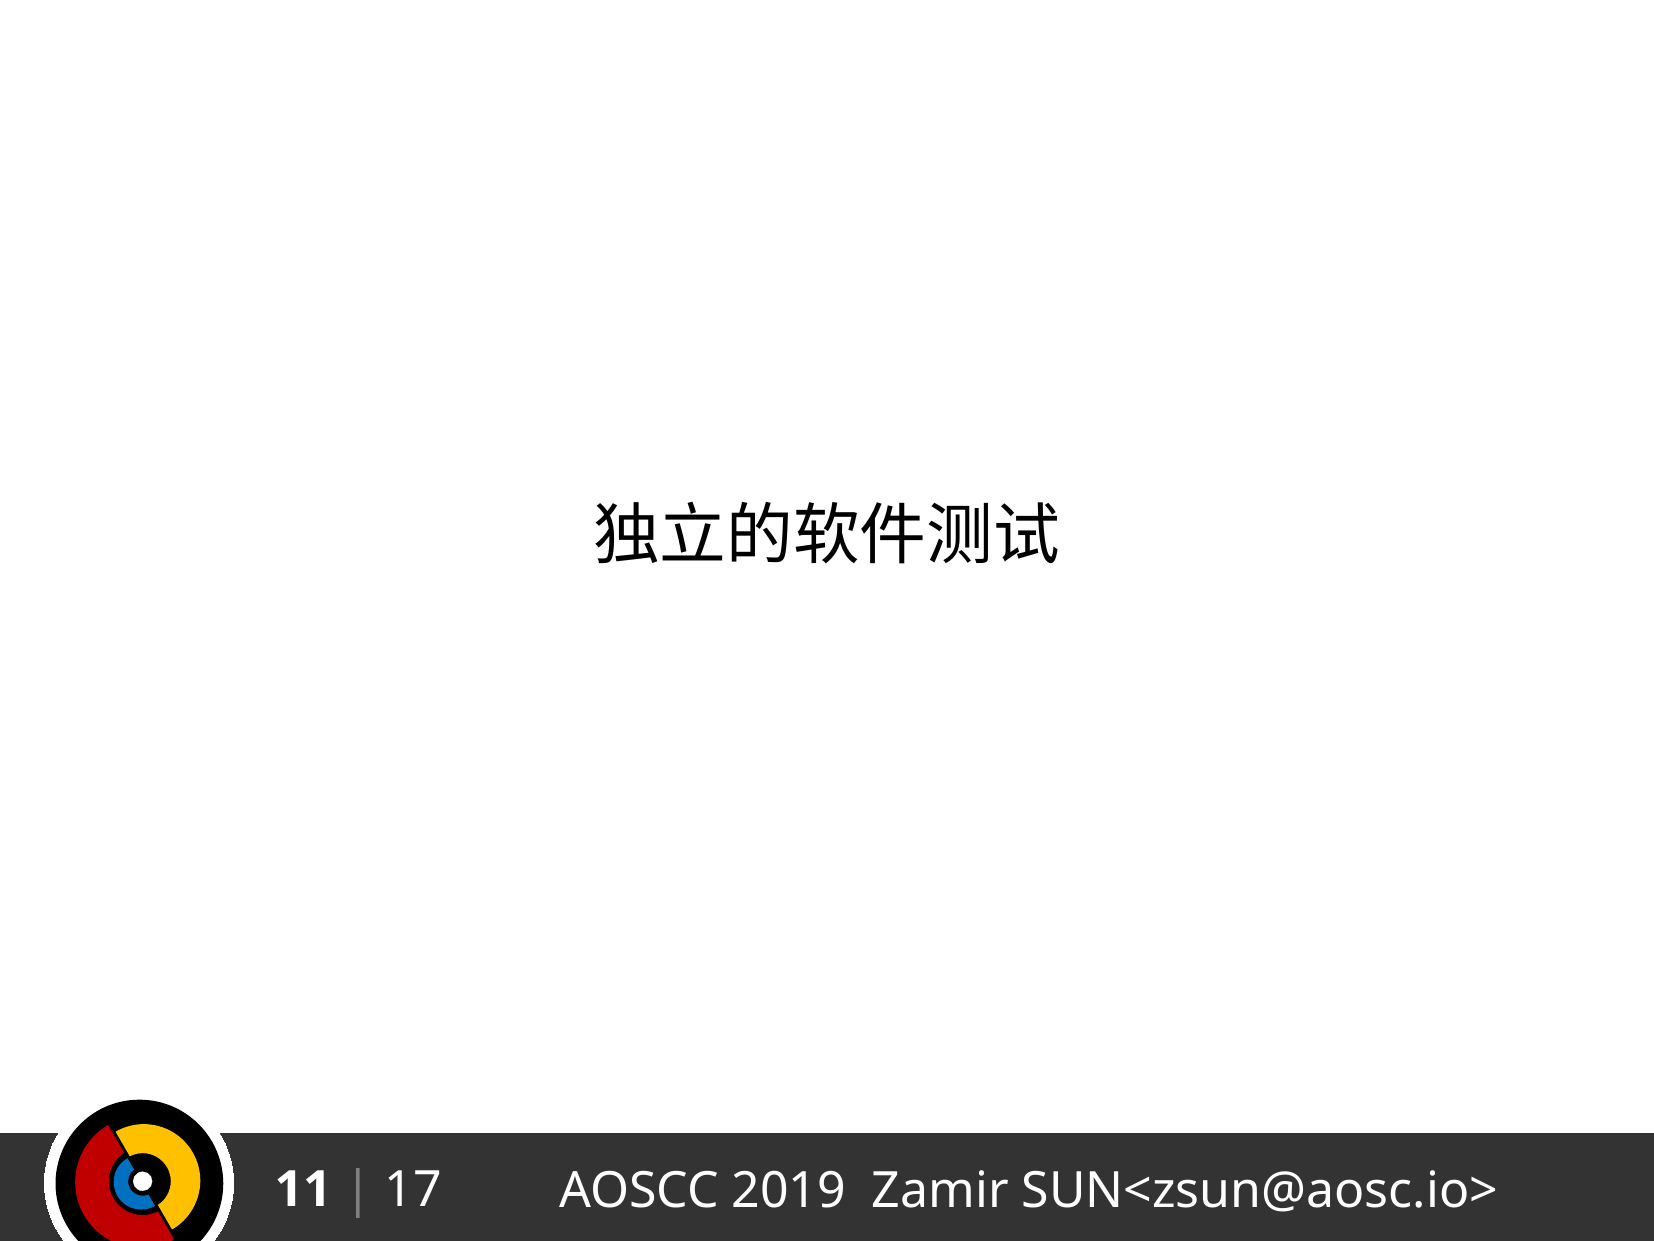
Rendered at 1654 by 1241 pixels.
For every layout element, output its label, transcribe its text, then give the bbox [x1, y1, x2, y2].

subtitle 独立的软件测试 [82, 49, 1571, 1010]
